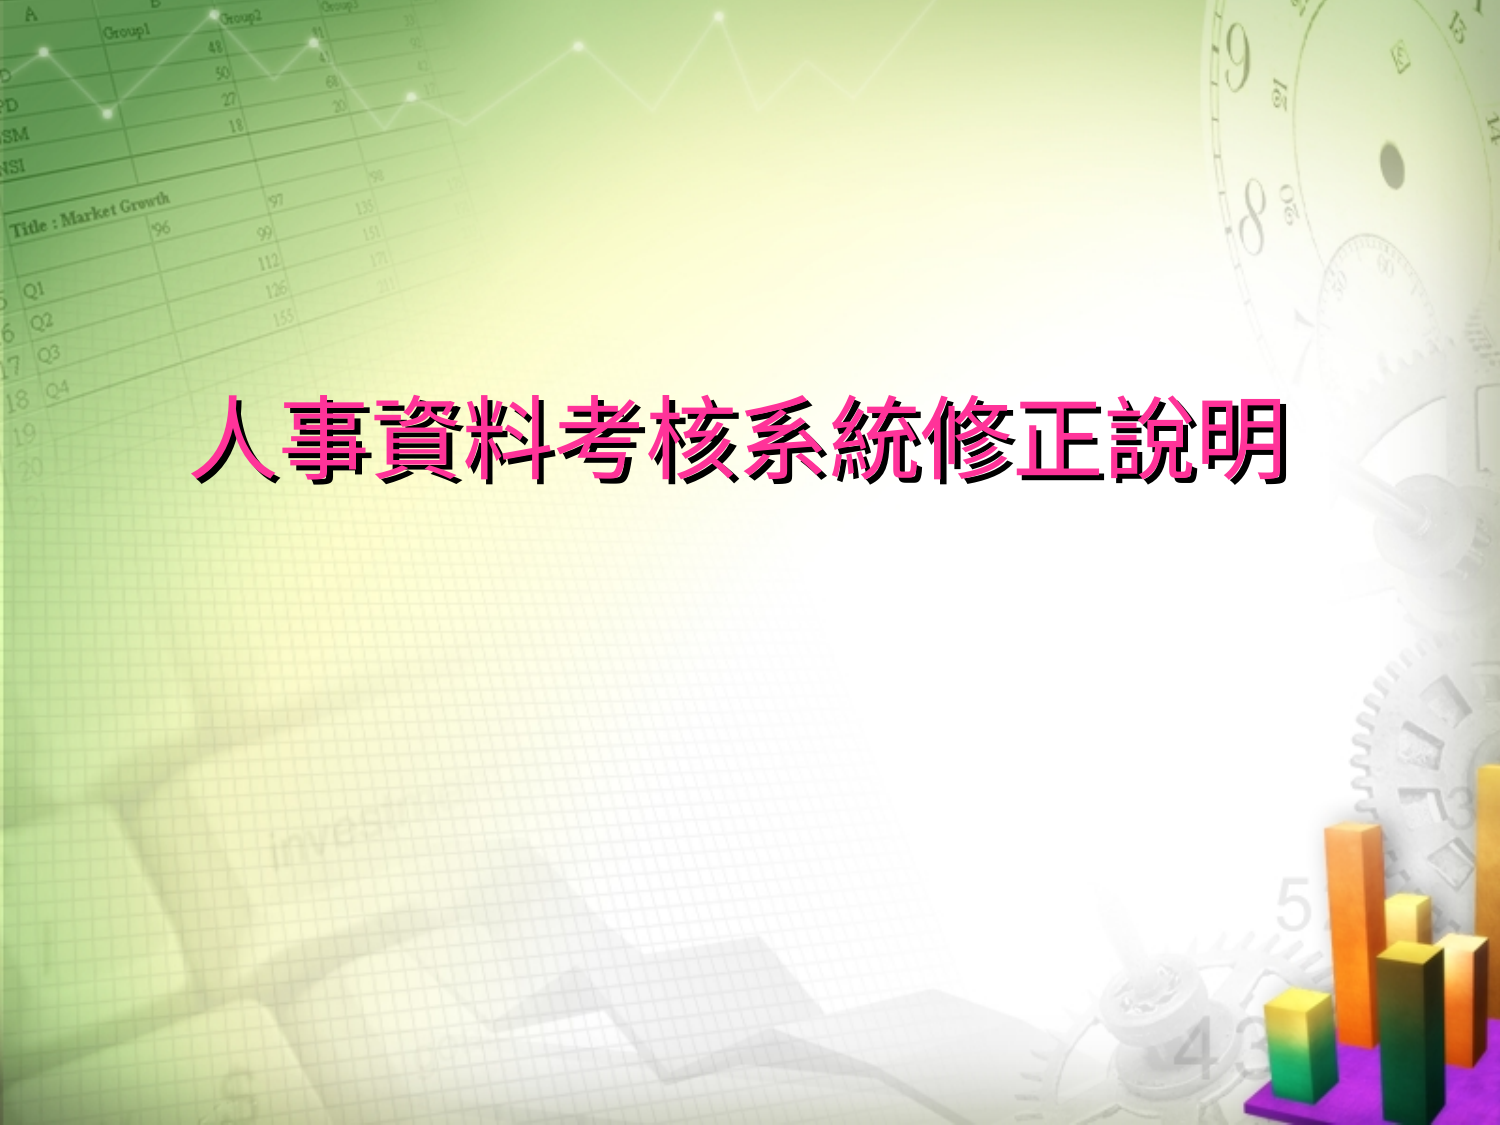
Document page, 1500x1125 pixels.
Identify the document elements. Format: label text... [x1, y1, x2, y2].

title 人事資料考核系統修正說明 [100, 326, 1376, 568]
picture [0, 0, 1500, 1125]
